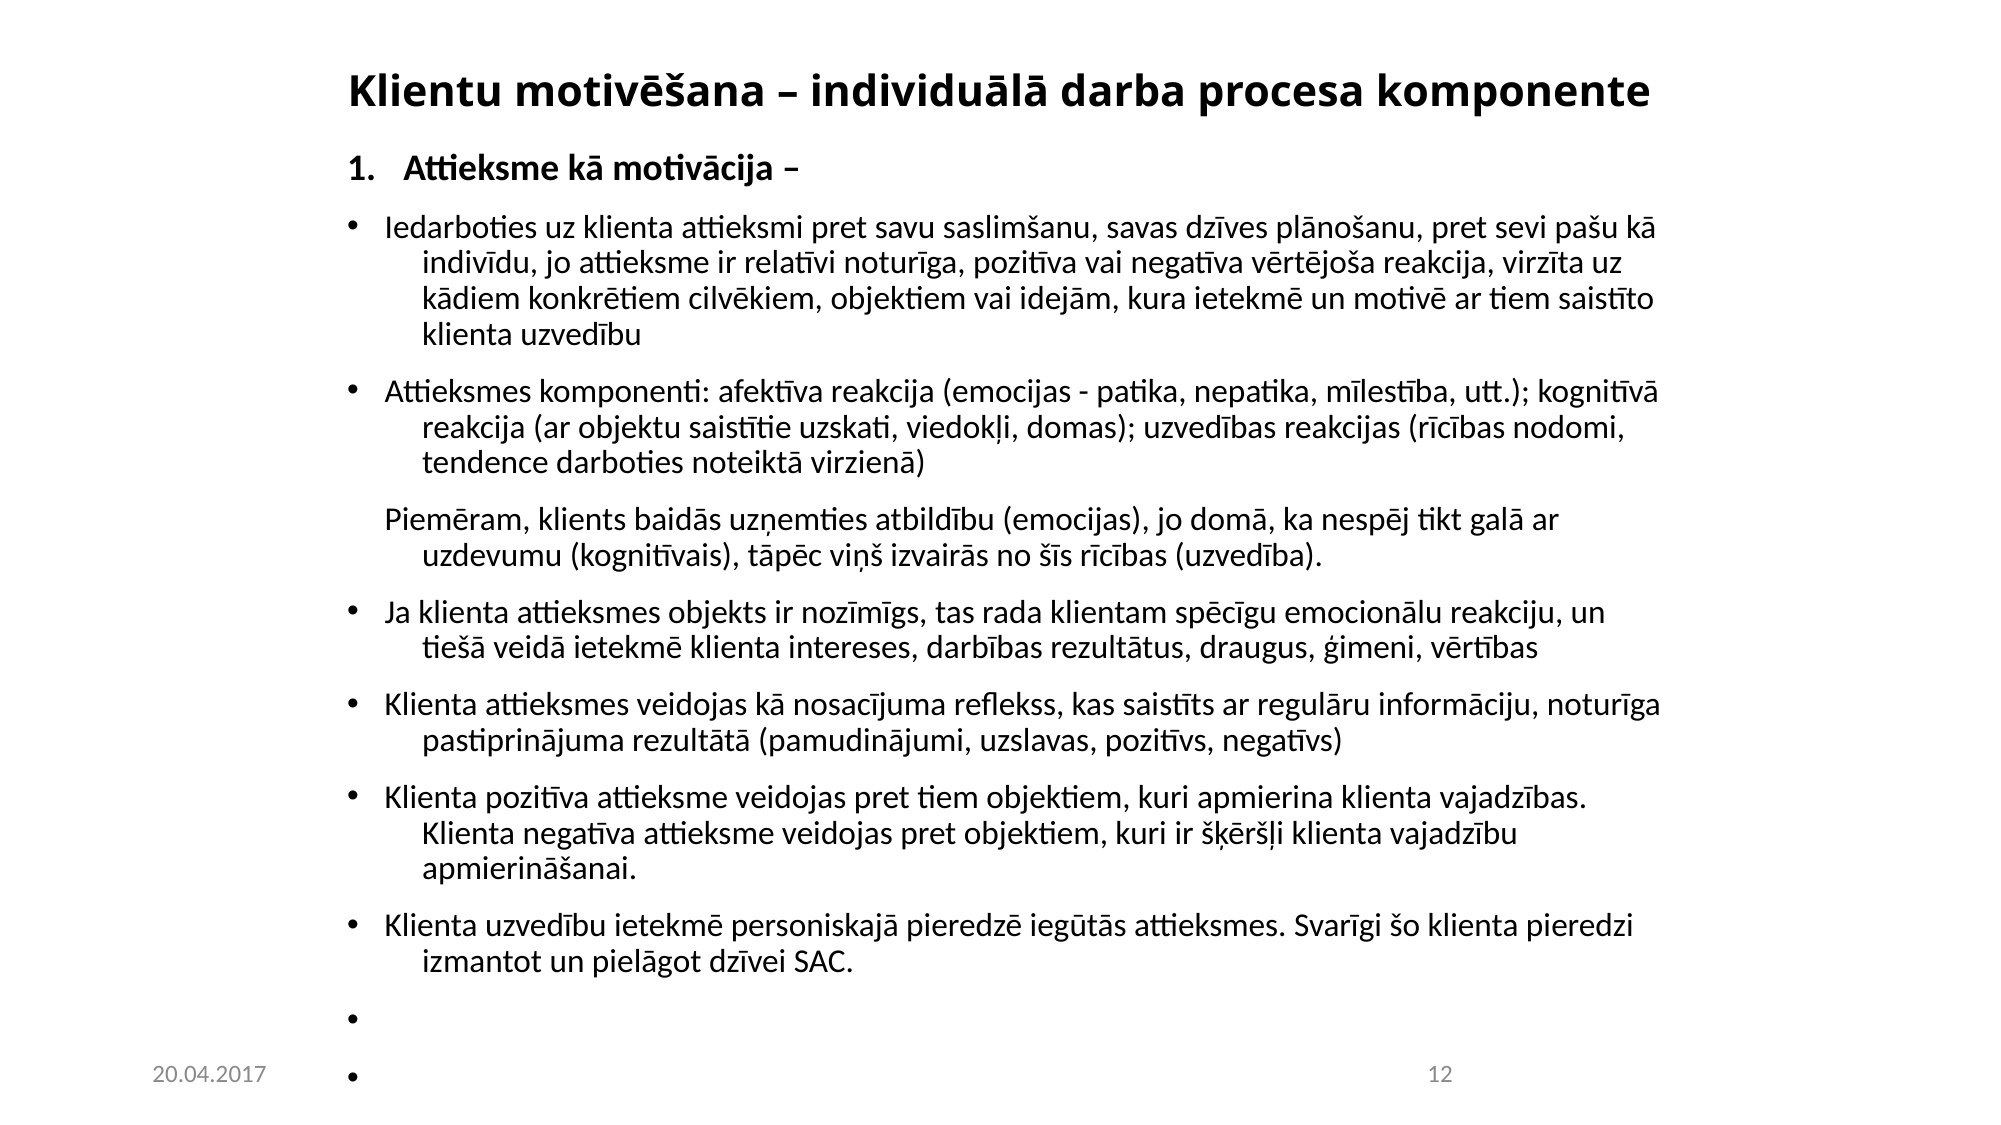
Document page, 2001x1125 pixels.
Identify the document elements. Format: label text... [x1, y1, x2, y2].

title Klientu motivēšana – individuālā darba procesa komponente [324, 45, 1675, 141]
text_box [1412, 1042, 1863, 1103]
list Attieksme kā motivācija – Iedarboties uz klienta attieksmi pret savu saslimšanu, savas dzīves plānošanu, pret sevi pašu kā indivīdu, jo attieksme ir relatīvi noturīga, pozitīva vai negatīva vērtējoša reakcija, virzīta uz kādiem konkrētiem cilvēkiem, objektiem vai idejām, kura ietekmē un motivē ar tiem saistīto klienta uzvedību Attieksmes komponenti: afektīva reakcija (emocijas - patika, nepatika, mīlestība, utt.); kognitīvā reakcija (ar objektu saistītie uzskati, viedokļi, domas); uzvedības reakcijas (rīcības nodomi, tendence darboties noteiktā virzienā) Piemēram, klients baidās uzņemties atbildību (emocijas), jo domā, ka nespēj tikt galā ar uzdevumu (kognitīvais), tāpēc viņš izvairās no šīs rīcības (uzvedība). Ja klienta attieksmes objekts ir nozīmīgs, tas rada klientam spēcīgu emocionālu reakciju, un tiešā veidā ietekmē klienta intereses, darbības rezultātus, draugus, ģimeni, vērtības Klienta attieksmes veidojas kā nosacījuma reflekss, kas saistīts ar regulāru informāciju, noturīga pastiprinājuma rezultātā (pamudinājumi, uzslavas, pozitīvs, negatīvs) Klienta pozitīva attieksme veidojas pret tiem objektiem, kuri apmierina klienta vajadzības. Klienta negatīva attieksme veidojas pret objektiem, kuri ir šķēršļi klienta vajadzību apmierināšanai. Klienta uzvedību ietekmē personiskajā pieredzē iegūtās attieksmes. Svarīgi šo klienta pieredzi izmantot un pielāgot dzīvei SAC. [332, 140, 1683, 995]
text_box 20.04.2017 [137, 1042, 588, 1103]
